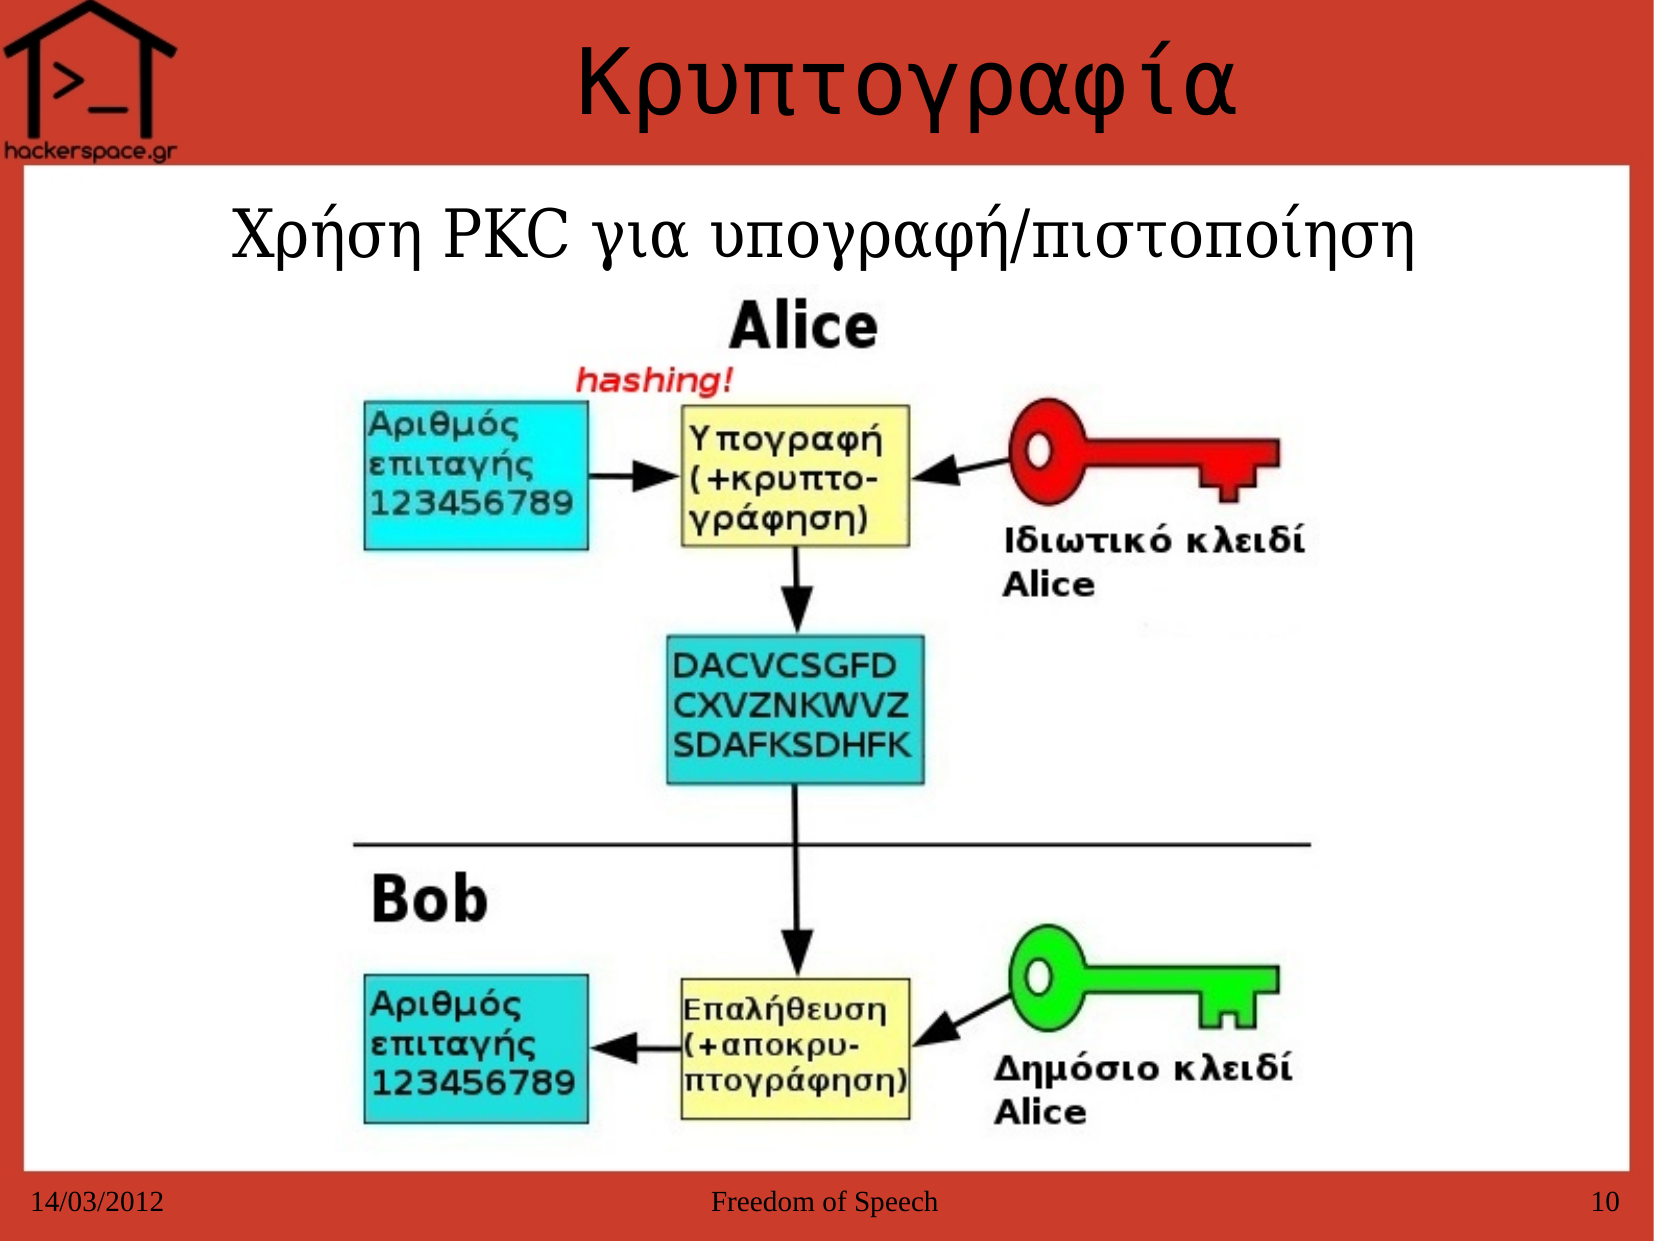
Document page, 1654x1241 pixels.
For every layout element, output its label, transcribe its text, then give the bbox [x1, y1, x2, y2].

list Χρήση PKC για υπογραφή/πιστοποίηση [60, 195, 1591, 1141]
title Κρυπτογραφία [195, 15, 1621, 151]
picture [0, 0, 1654, 1241]
